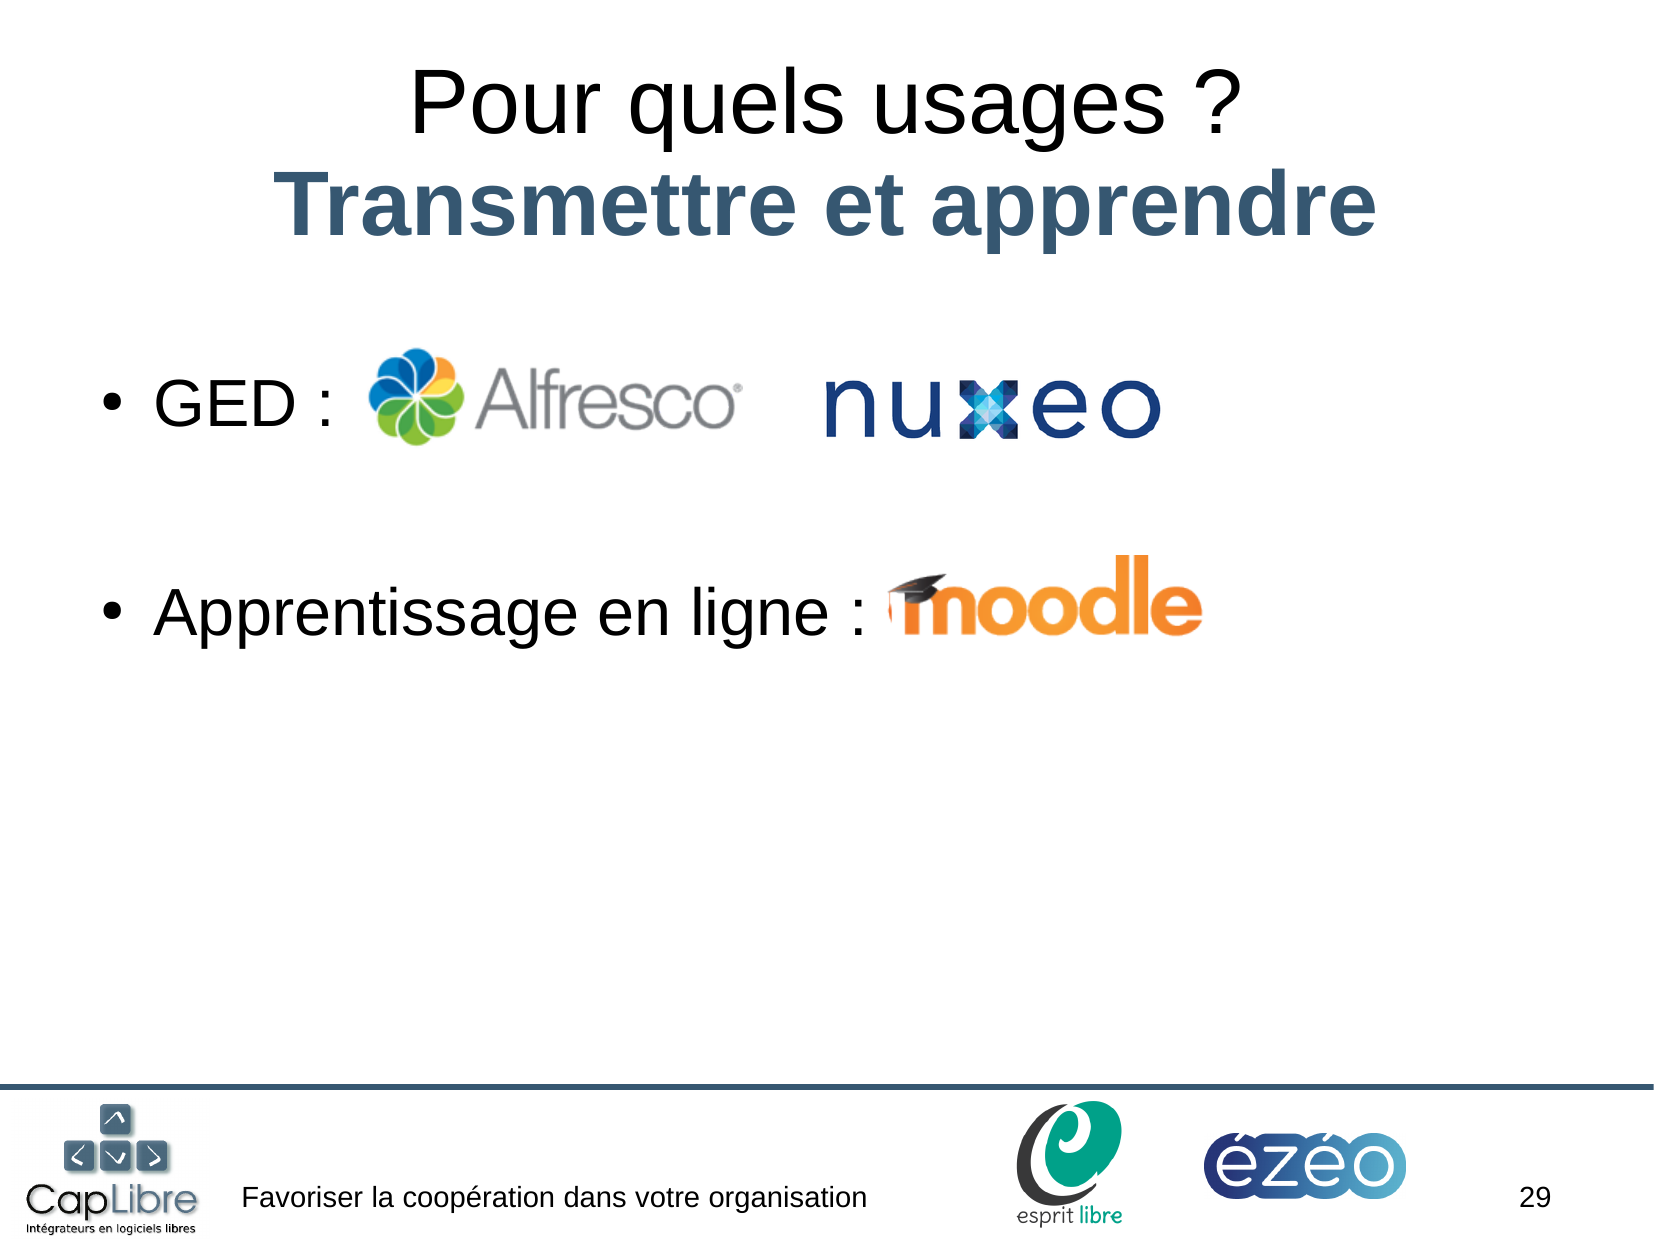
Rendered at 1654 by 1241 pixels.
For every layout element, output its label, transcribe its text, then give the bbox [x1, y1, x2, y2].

picture [886, 555, 1205, 651]
picture [11, 1098, 210, 1239]
picture [1204, 1133, 1406, 1199]
list GED : Apprentissage en ligne : [82, 366, 1571, 1010]
picture [1003, 1098, 1134, 1229]
picture [767, 322, 1217, 497]
picture [366, 345, 743, 449]
title Pour quels usages ? Transmettre et apprendre [82, 49, 1571, 257]
